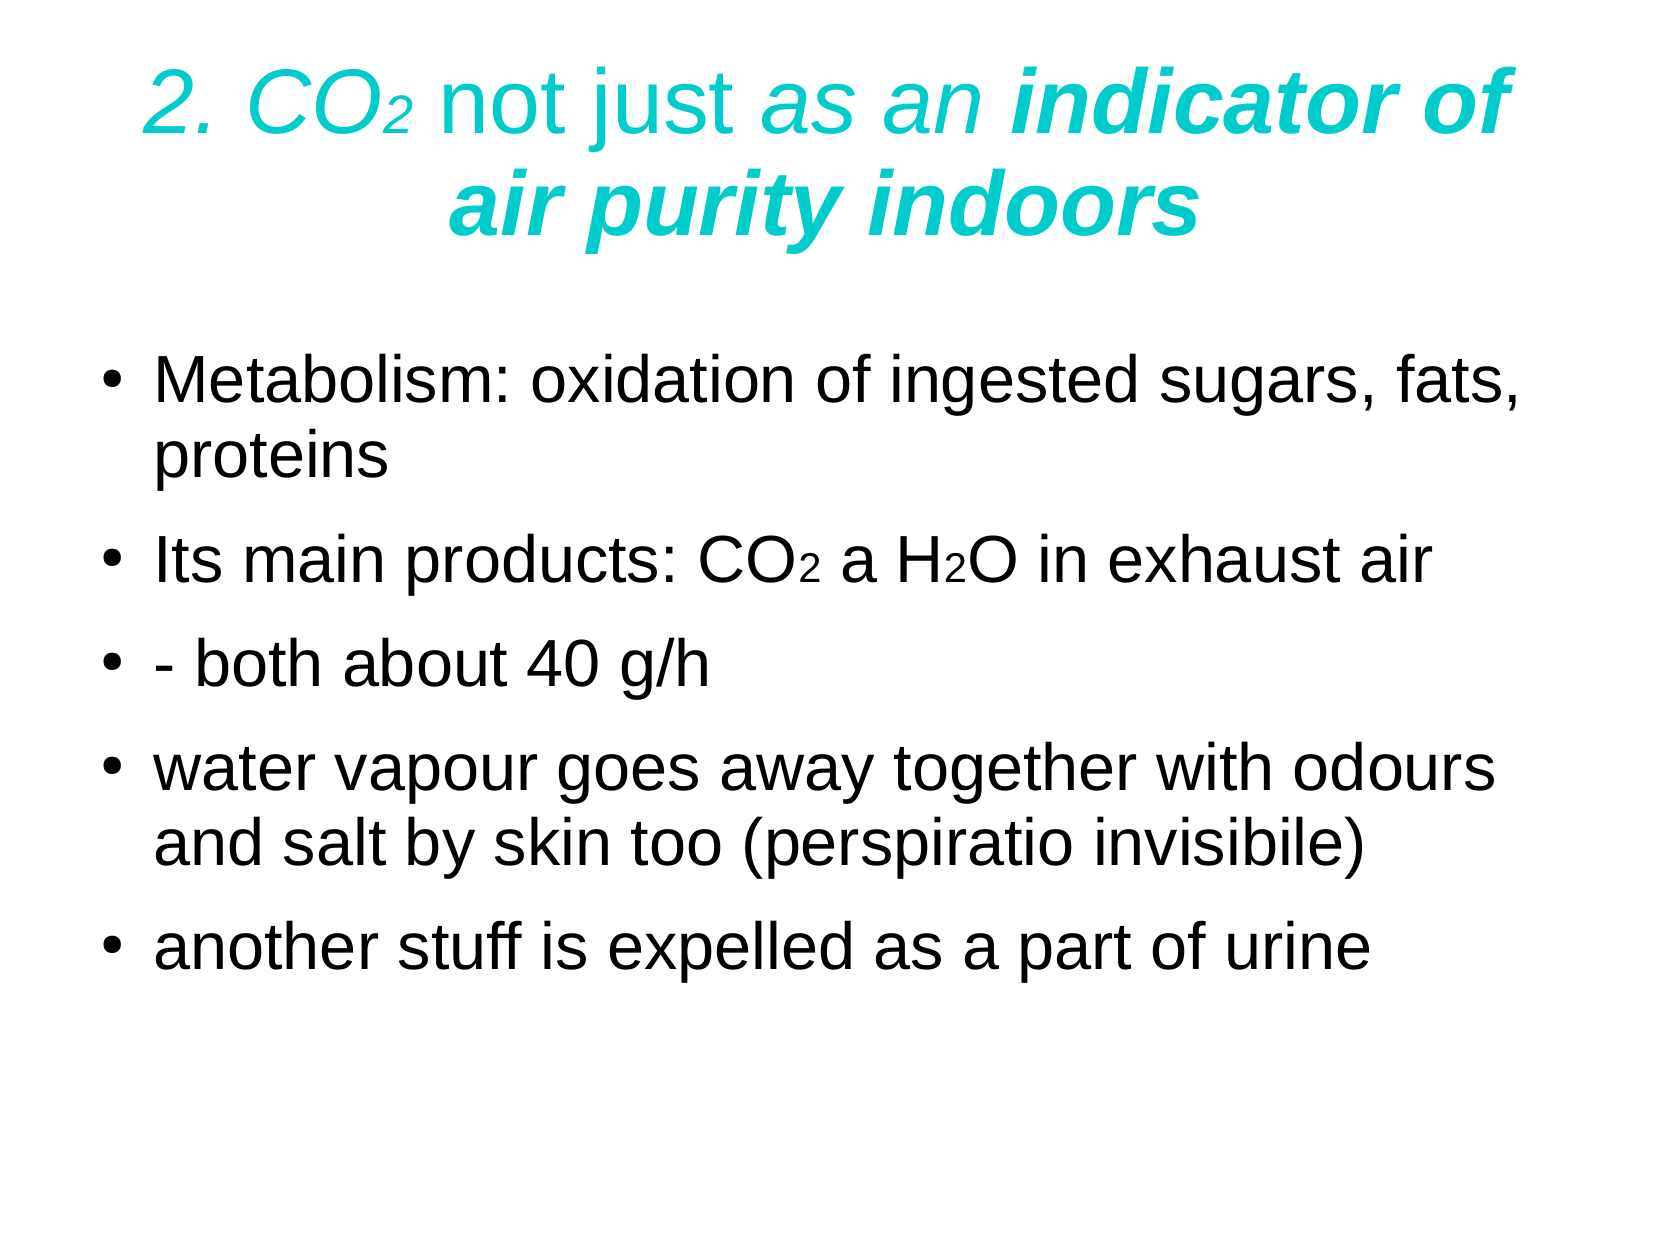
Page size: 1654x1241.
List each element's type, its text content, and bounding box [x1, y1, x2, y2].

list Metabolism: oxidation of ingested sugars, fats, proteins Its main products: CO2 a H2O in exhaust air - both about 40 g/h water vapour goes away together with odours and salt by skin too (perspiratio invisibile) another stuff is expelled as a part of urine [82, 342, 1571, 1164]
title 2. CO2 not just as an indicator of air purity indoors [82, 49, 1571, 257]
